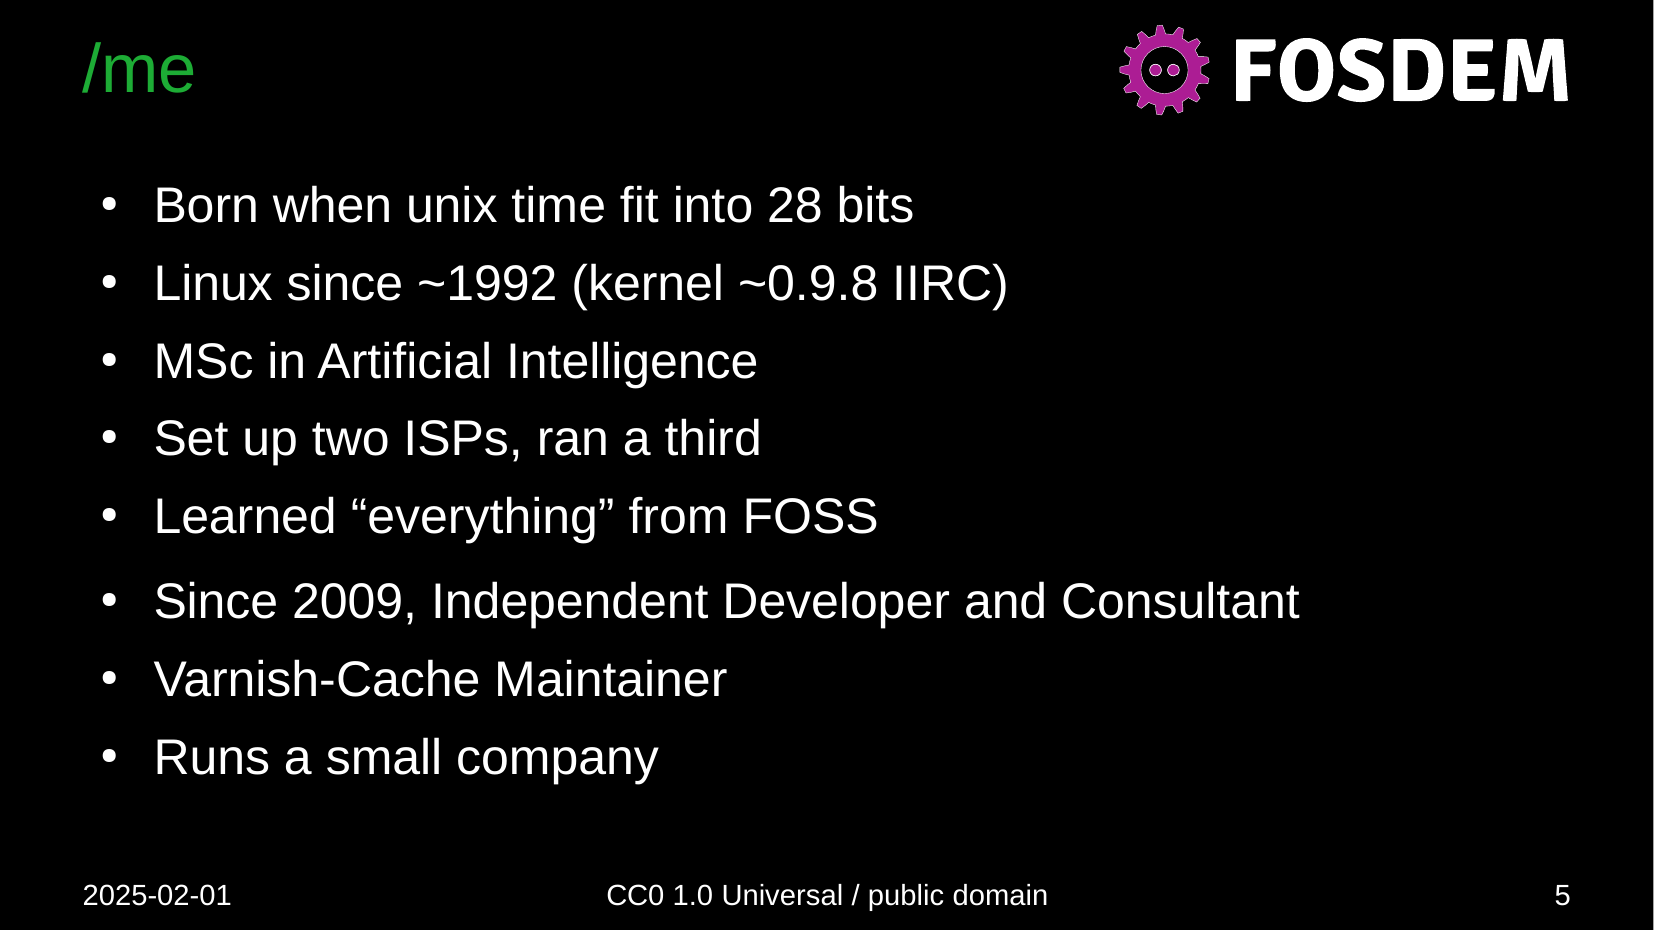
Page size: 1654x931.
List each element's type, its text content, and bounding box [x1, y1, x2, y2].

list Born when unix time fit into 28 bits Linux since ~1992 (kernel ~0.9.8 IIRC) MSc in Artificial Intelligence Set up two ISPs, ran a third Learned “everything” from FOSS Since 2009, Independent Developer and Consultant Varnish-Cache Maintainer Runs a small company [82, 177, 1571, 916]
title /me [82, 30, 1004, 108]
